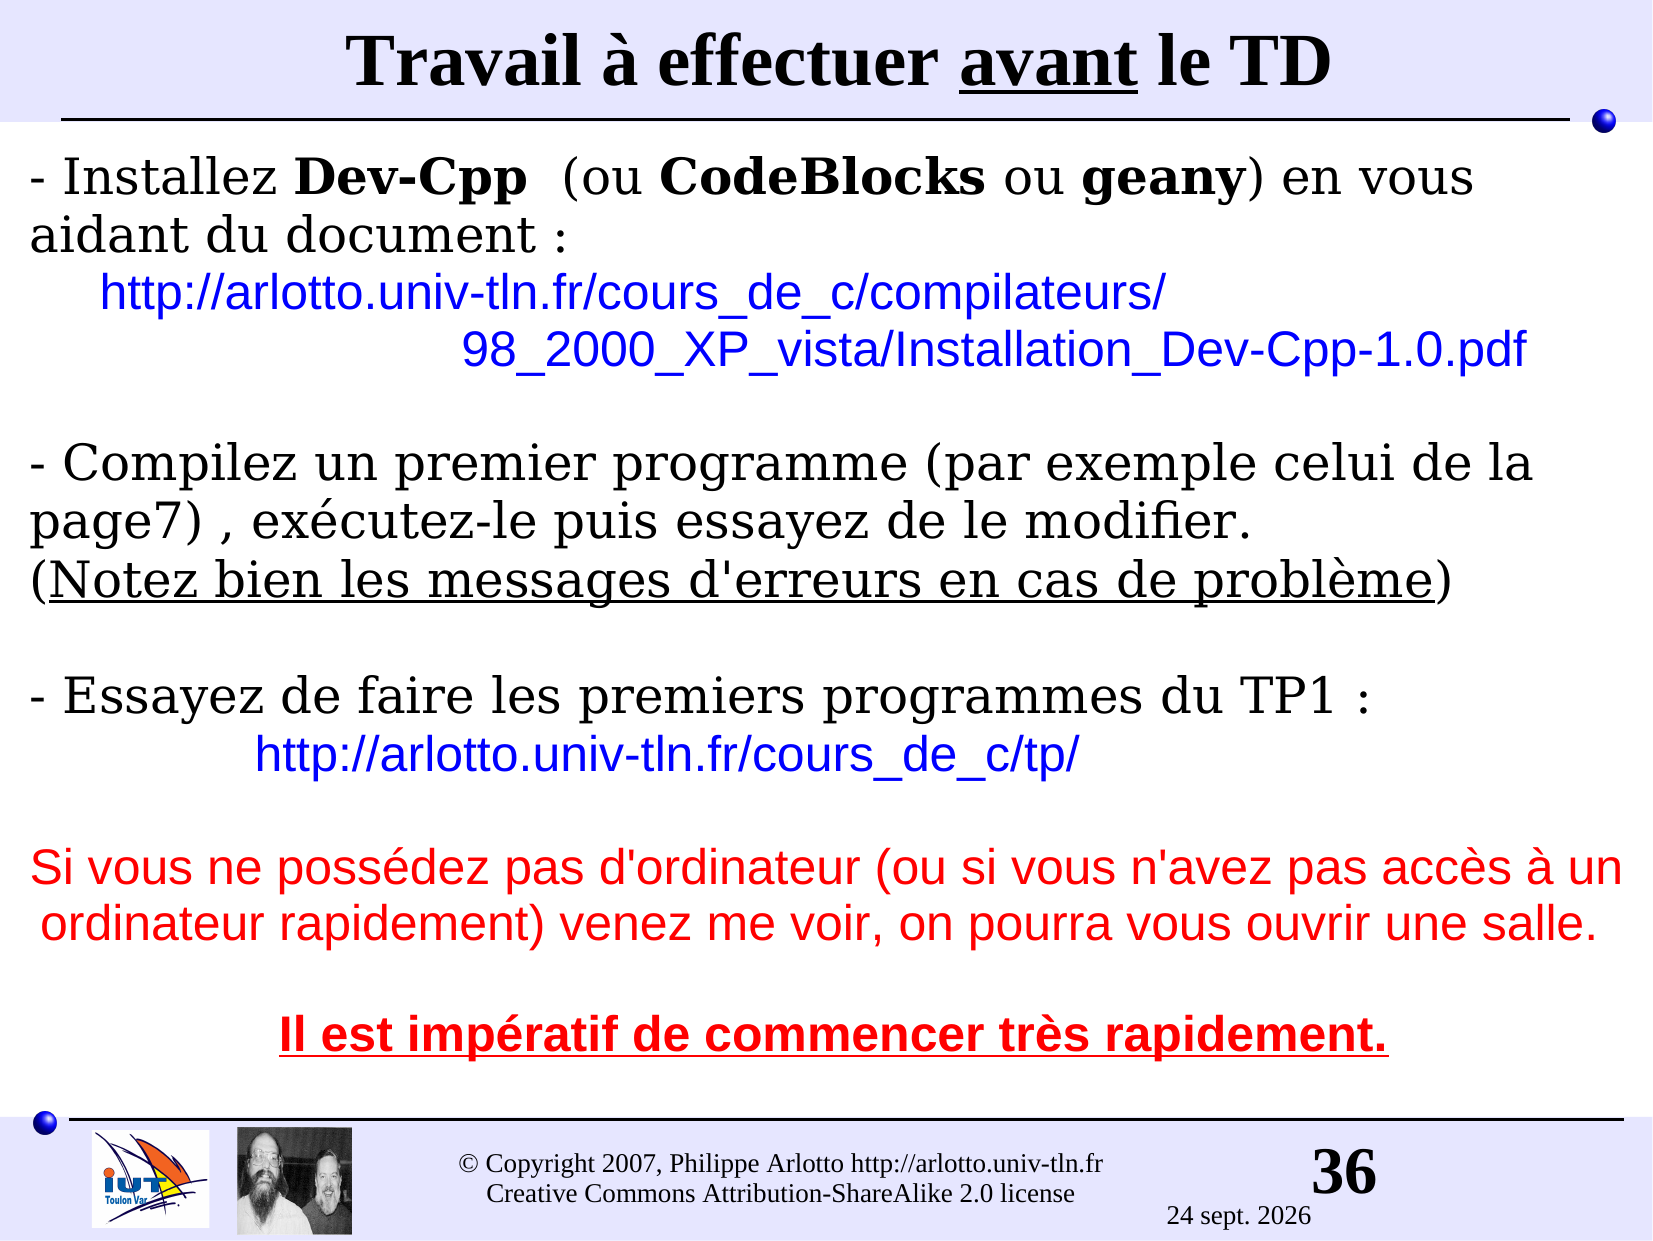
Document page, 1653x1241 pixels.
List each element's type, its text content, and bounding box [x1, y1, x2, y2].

title Travail à effectuer avant le TD [95, 11, 1585, 110]
text_box - Installez Dev-Cpp (ou CodeBlocks ou geany) en vous aidant du document : http://arlotto.univ-tln.fr/cours_de_c/compilateurs/ 98_2000_XP_vista/Installation_Dev-Cpp-1.0.pdf - Compilez un premier programme (par exemple celui de la page7) , exécutez-le puis essayez de le modifier. (Notez bien les messages d'erreurs en cas de problème) - Essayez de faire les premiers programmes du TP1 : http://arlotto.univ-tln.fr/cours_de_c/tp/ Si vous ne possédez pas d'ordinateur (ou si vous n'avez pas accès à un ordinateur rapidement) venez me voir, on pourra vous ouvrir une salle. Il est impératif de commencer très rapidement. [29, 147, 1625, 1241]
